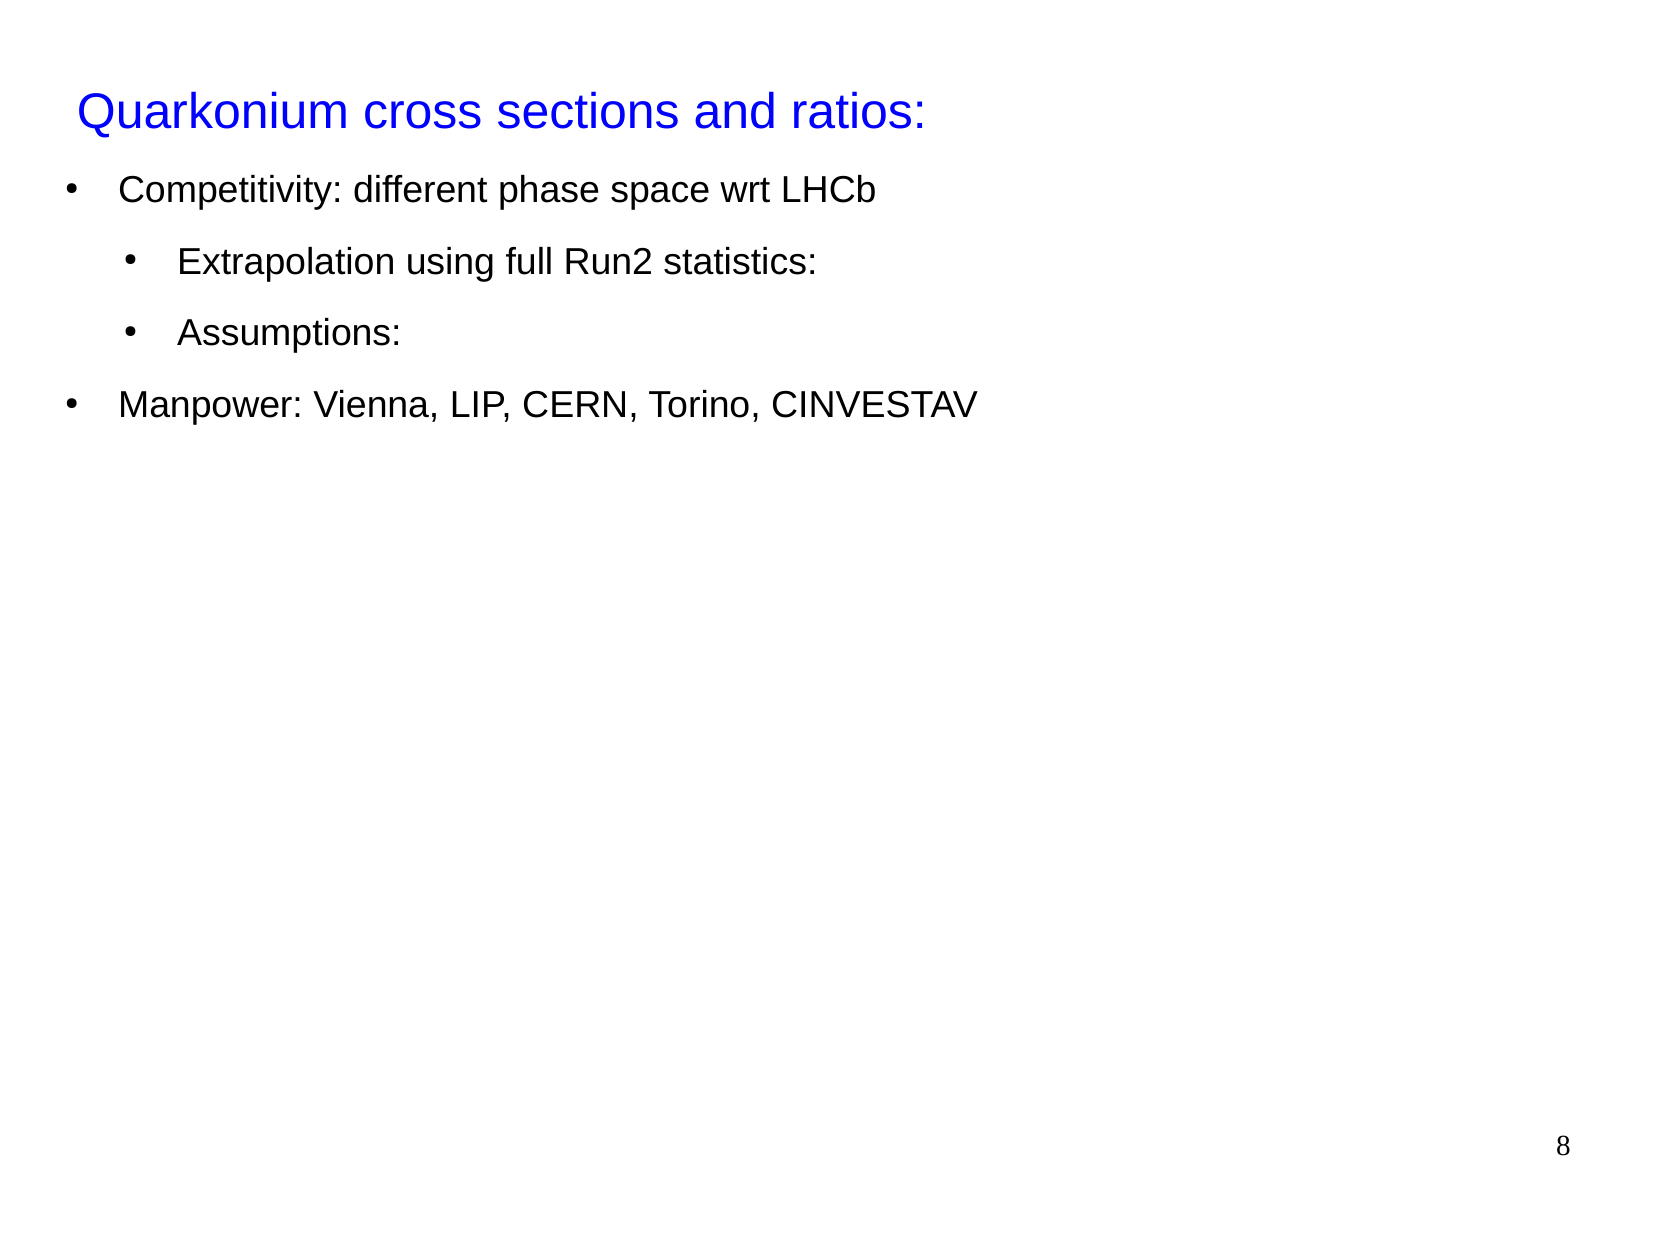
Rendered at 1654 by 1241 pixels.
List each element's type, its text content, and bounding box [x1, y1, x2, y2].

list Quarkonium cross sections and ratios: Competitivity: different phase space wrt LHCb Extrapolation using full Run2 statistics: Assumptions: Manpower: Vienna, LIP, CERN, Torino, CINVESTAV [5, 83, 1648, 902]
